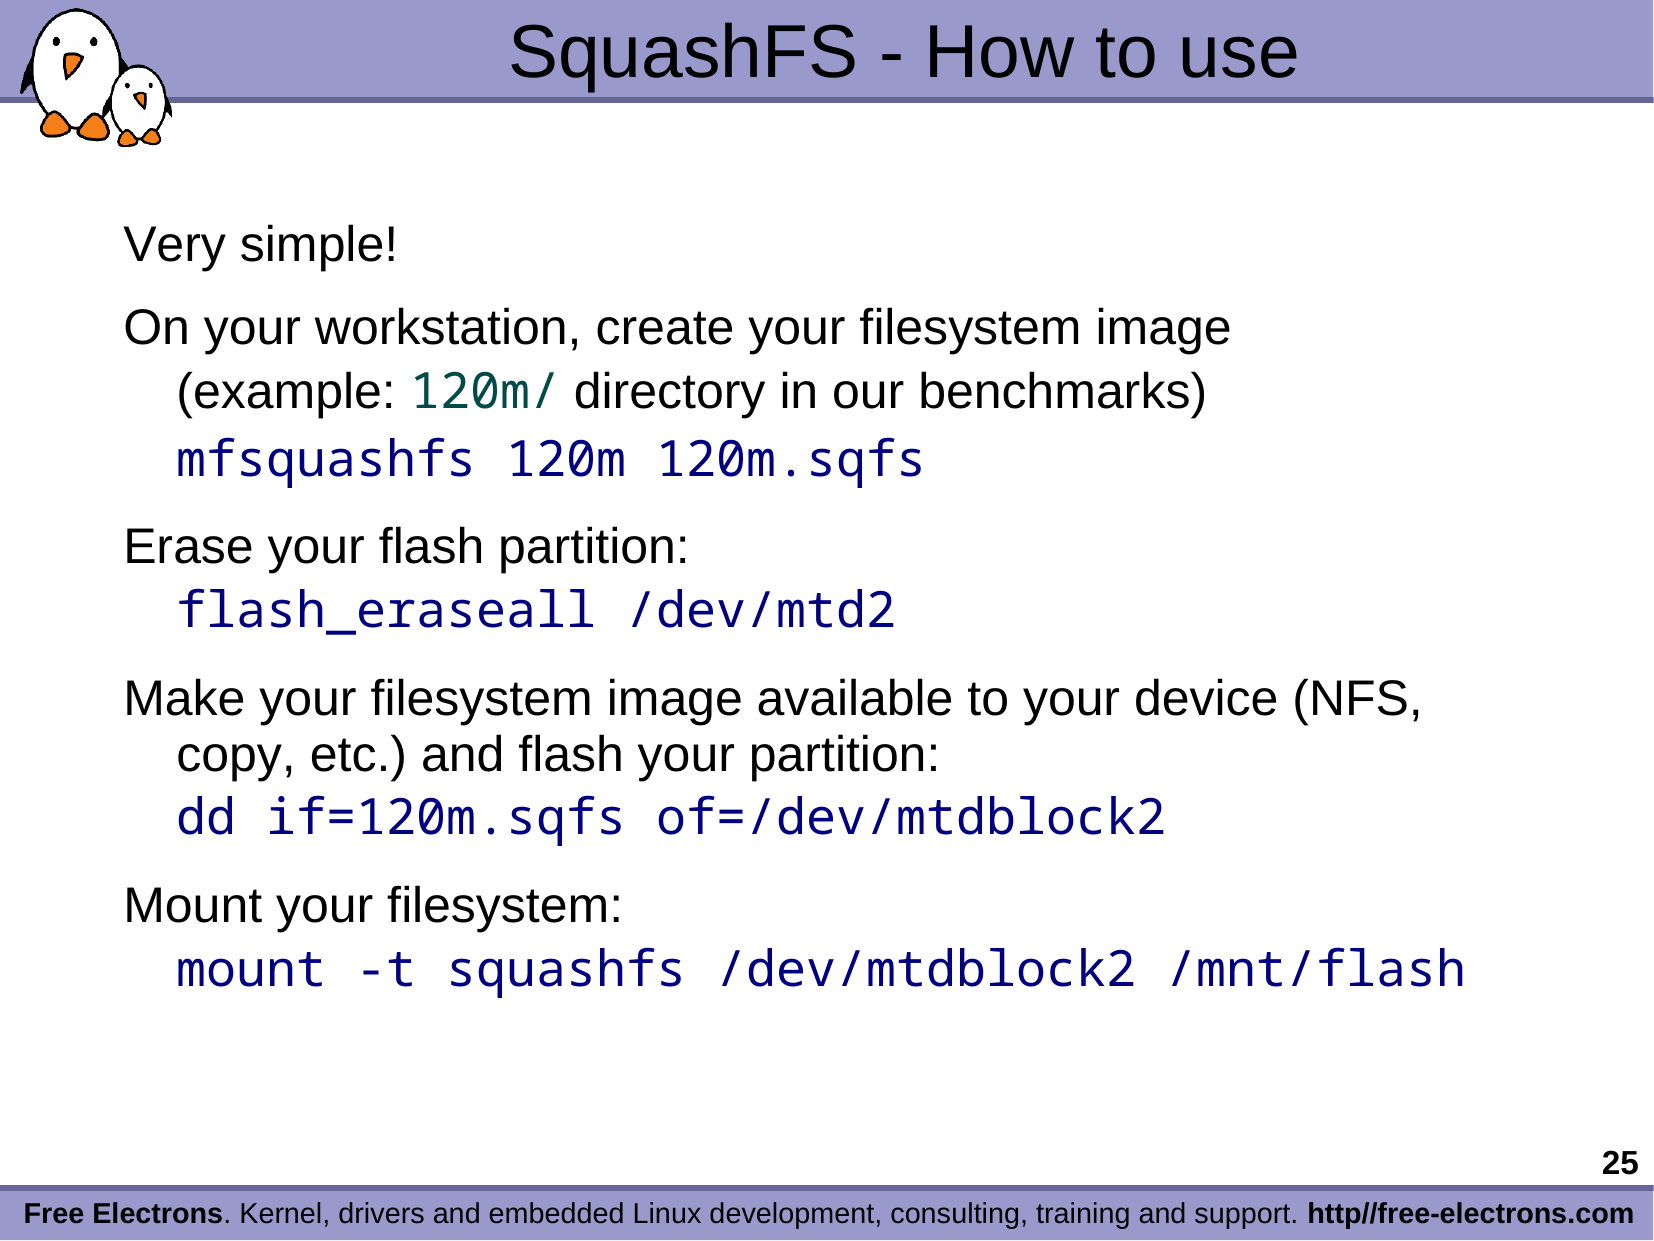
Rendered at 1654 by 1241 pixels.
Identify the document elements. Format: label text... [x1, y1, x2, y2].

title SquashFS - How to use [178, 4, 1631, 98]
list Very simple! On your workstation, create your filesystem image (example: 120m/ directory in our benchmarks) mfsquashfs 120m 120m.sqfs Erase your flash partition: flash_eraseall /dev/mtd2 Make your filesystem image available to your device (NFS, copy, etc.) and flash your partition: dd if=120m.sqfs of=/dev/mtdblock2 Mount your filesystem: mount -t squashfs /dev/mtdblock2 /mnt/flash [105, 216, 1518, 1066]
picture [20, 8, 172, 147]
